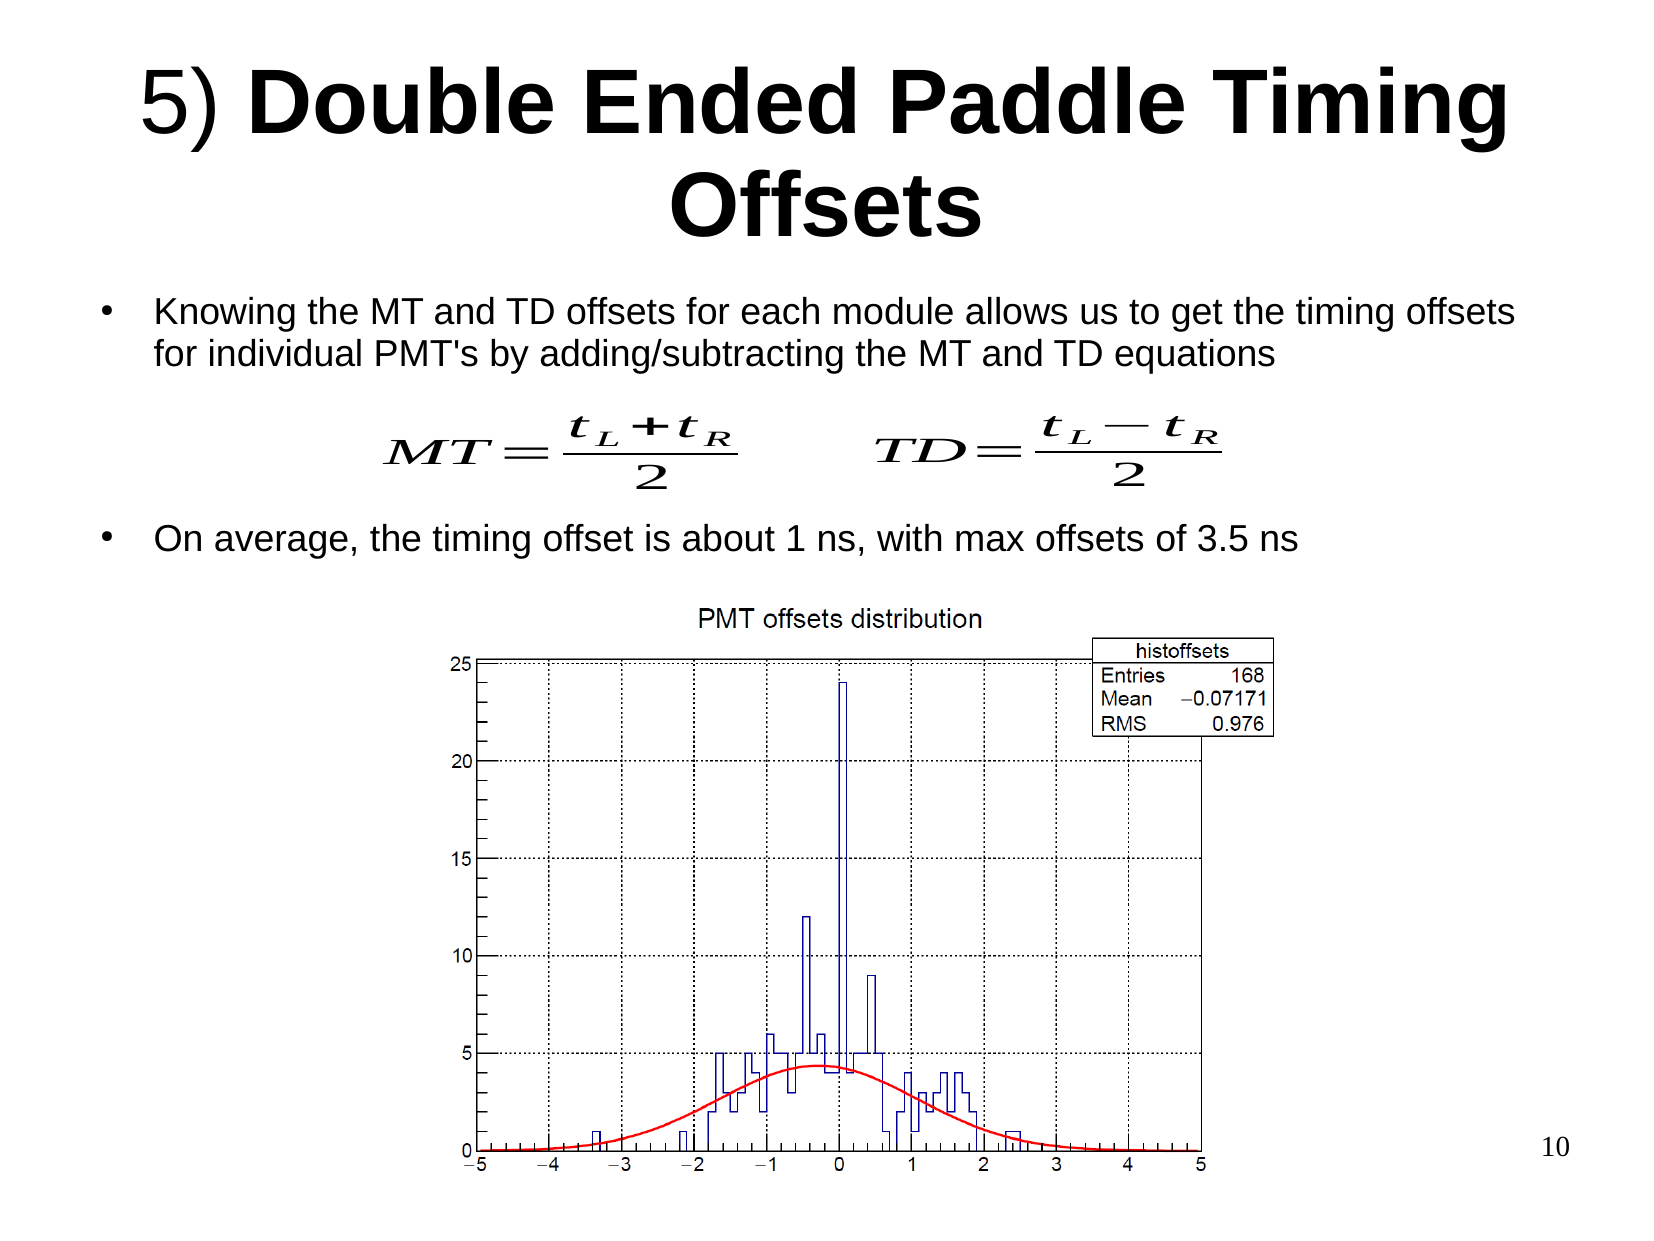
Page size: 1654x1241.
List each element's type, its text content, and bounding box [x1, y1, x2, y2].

chart [851, 405, 1246, 496]
chart [360, 405, 761, 499]
picture [439, 600, 1280, 1186]
list Knowing the MT and TD offsets for each module allows us to get the timing offsets for individual PMT's by adding/subtracting the MT and TD equations On average, the timing offset is about 1 ns, with max offsets of 3.5 ns [82, 290, 1571, 1010]
title 5) Double Ended Paddle Timing Offsets [82, 47, 1571, 259]
